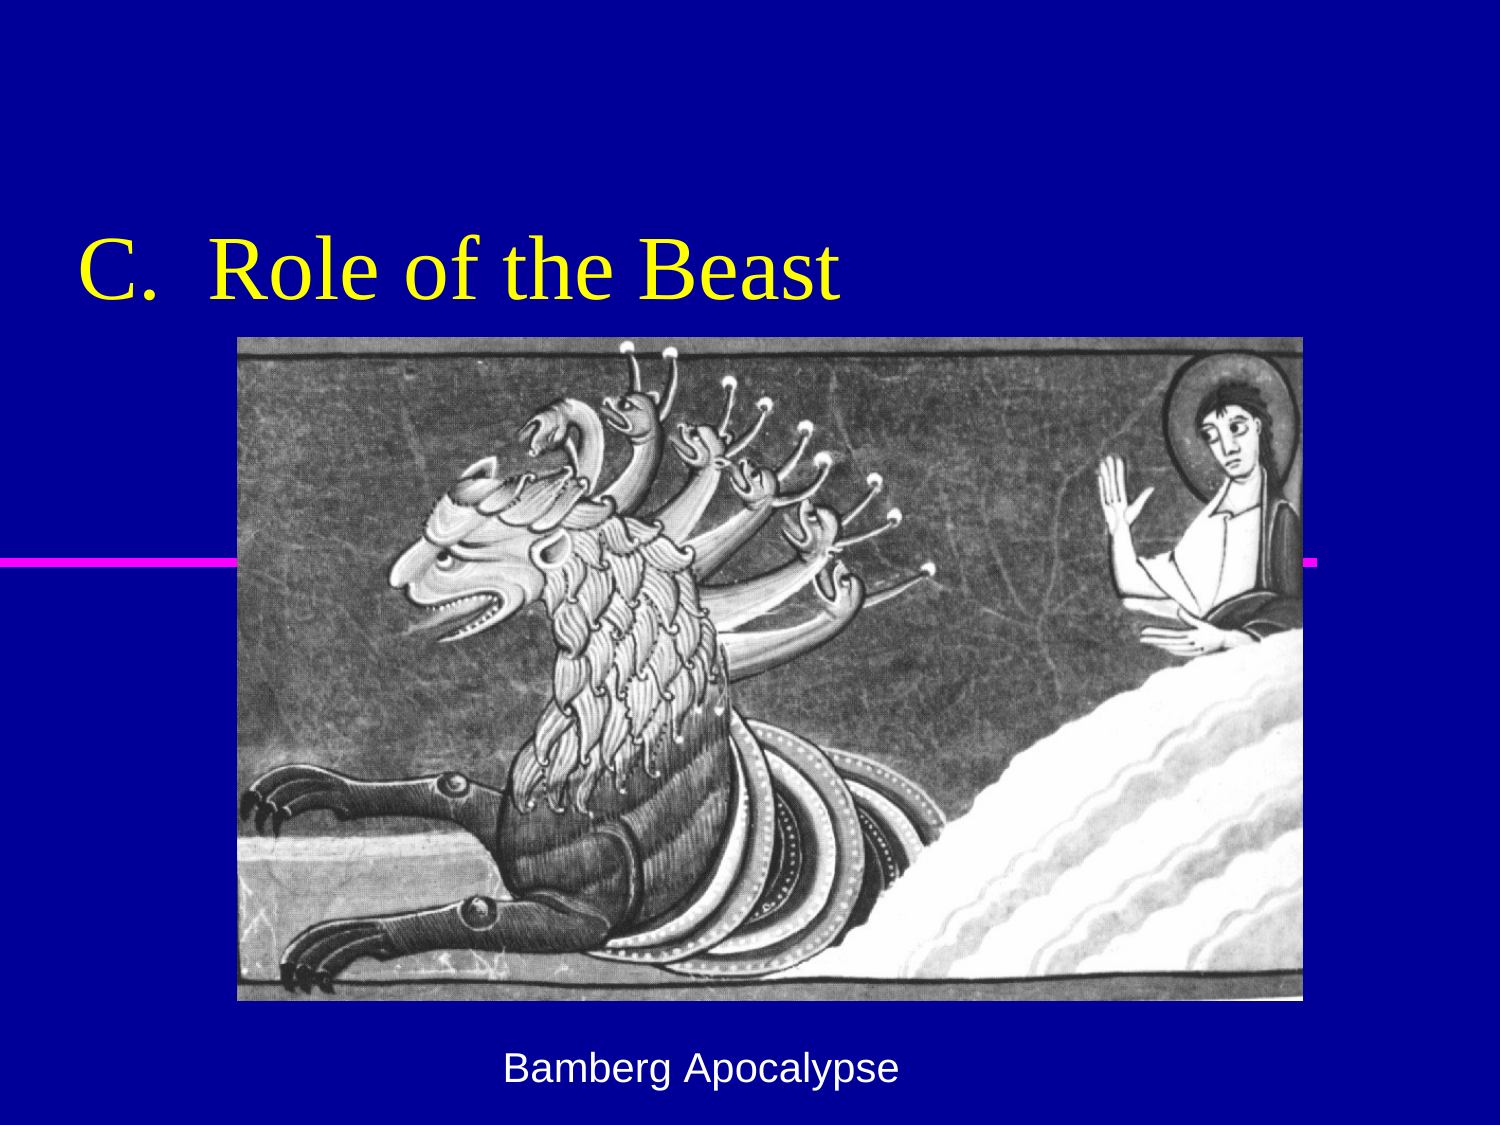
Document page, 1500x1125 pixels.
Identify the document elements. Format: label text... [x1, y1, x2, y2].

title C. Role of the Beast [62, 174, 1338, 363]
picture [237, 337, 1303, 1001]
text_box Bamberg Apocalypse [487, 1037, 1251, 1100]
